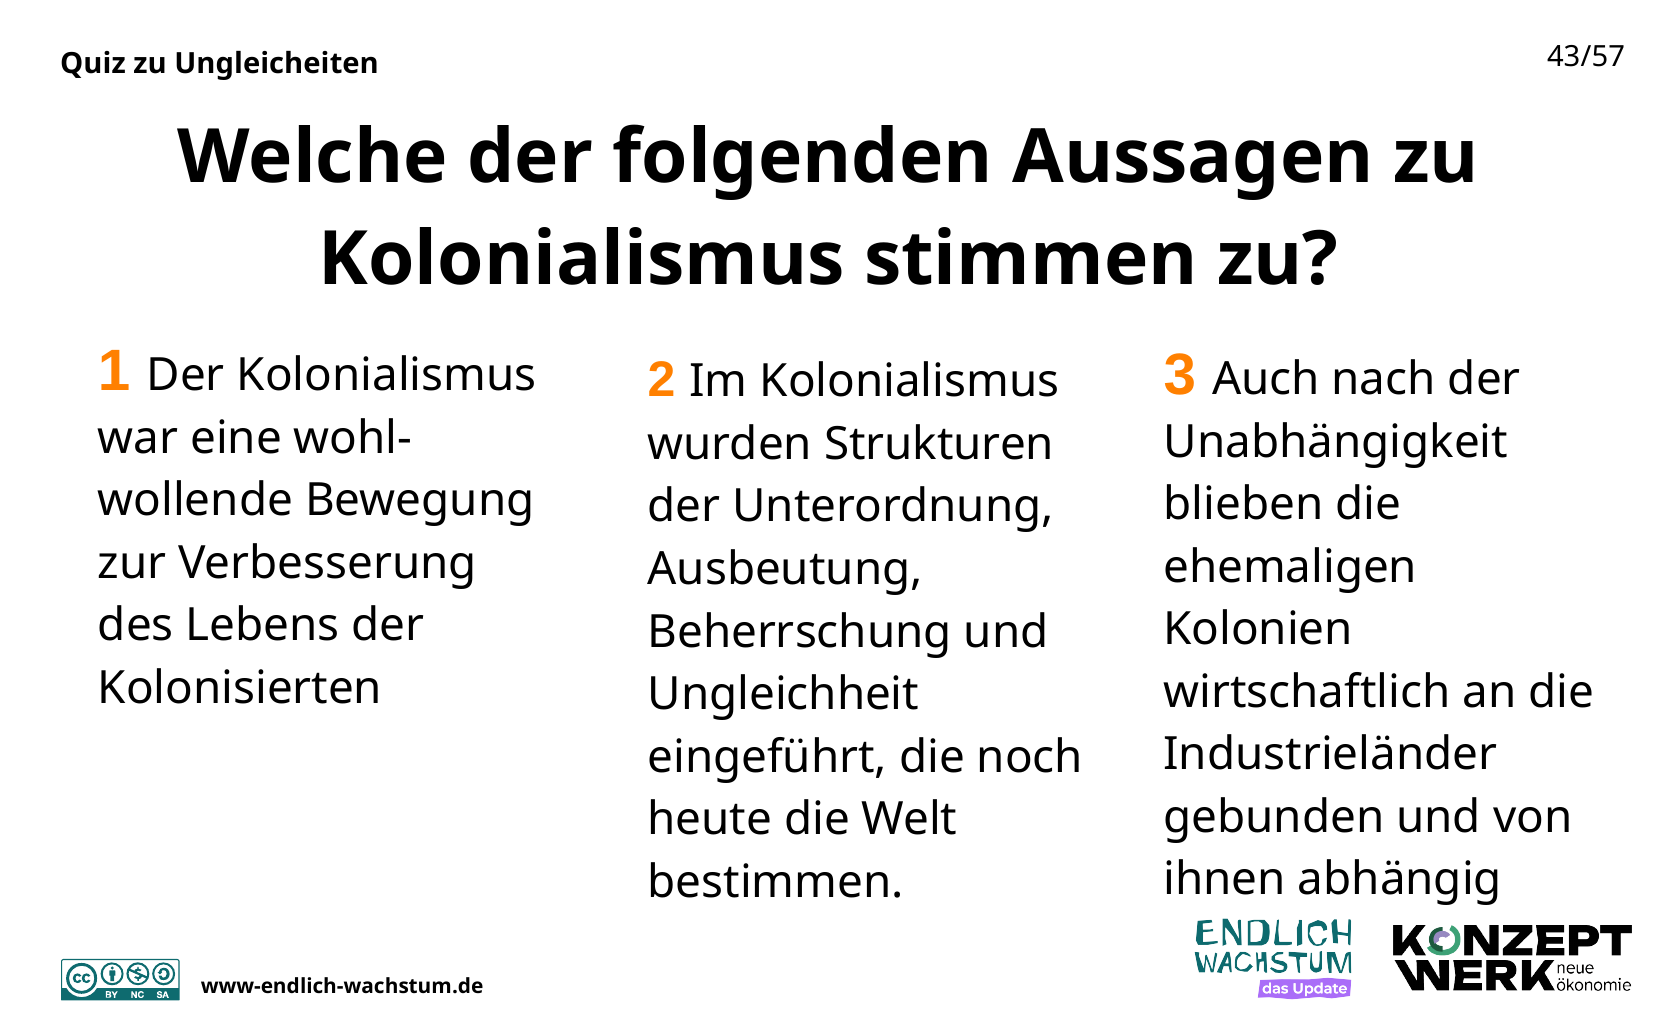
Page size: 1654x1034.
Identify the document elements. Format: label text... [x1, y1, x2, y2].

picture [1387, 917, 1636, 997]
title Welche der folgenden Aussagen zu Kolonialismus stimmen zu? [61, 101, 1597, 297]
text_box 2 Im Kolonialismus wurden Strukturen der Unterordnung, Ausbeutung, Beherrschung und Ungleichheit eingeführt, die noch heute die Welt bestimmen. [562, 340, 1123, 823]
text_box 1 Der Kolonialismus war eine wohl-wollende Bewegung zur Verbesserung des Lebens der Kolonisierten [12, 330, 566, 720]
picture [1176, 900, 1374, 1011]
text_box 3 Auch nach der Unabhängigkeit blieben die ehemaligen Kolonien wirtschaftlich an die Industrieländer gebunden und von ihnen abhängig [1077, 334, 1623, 846]
